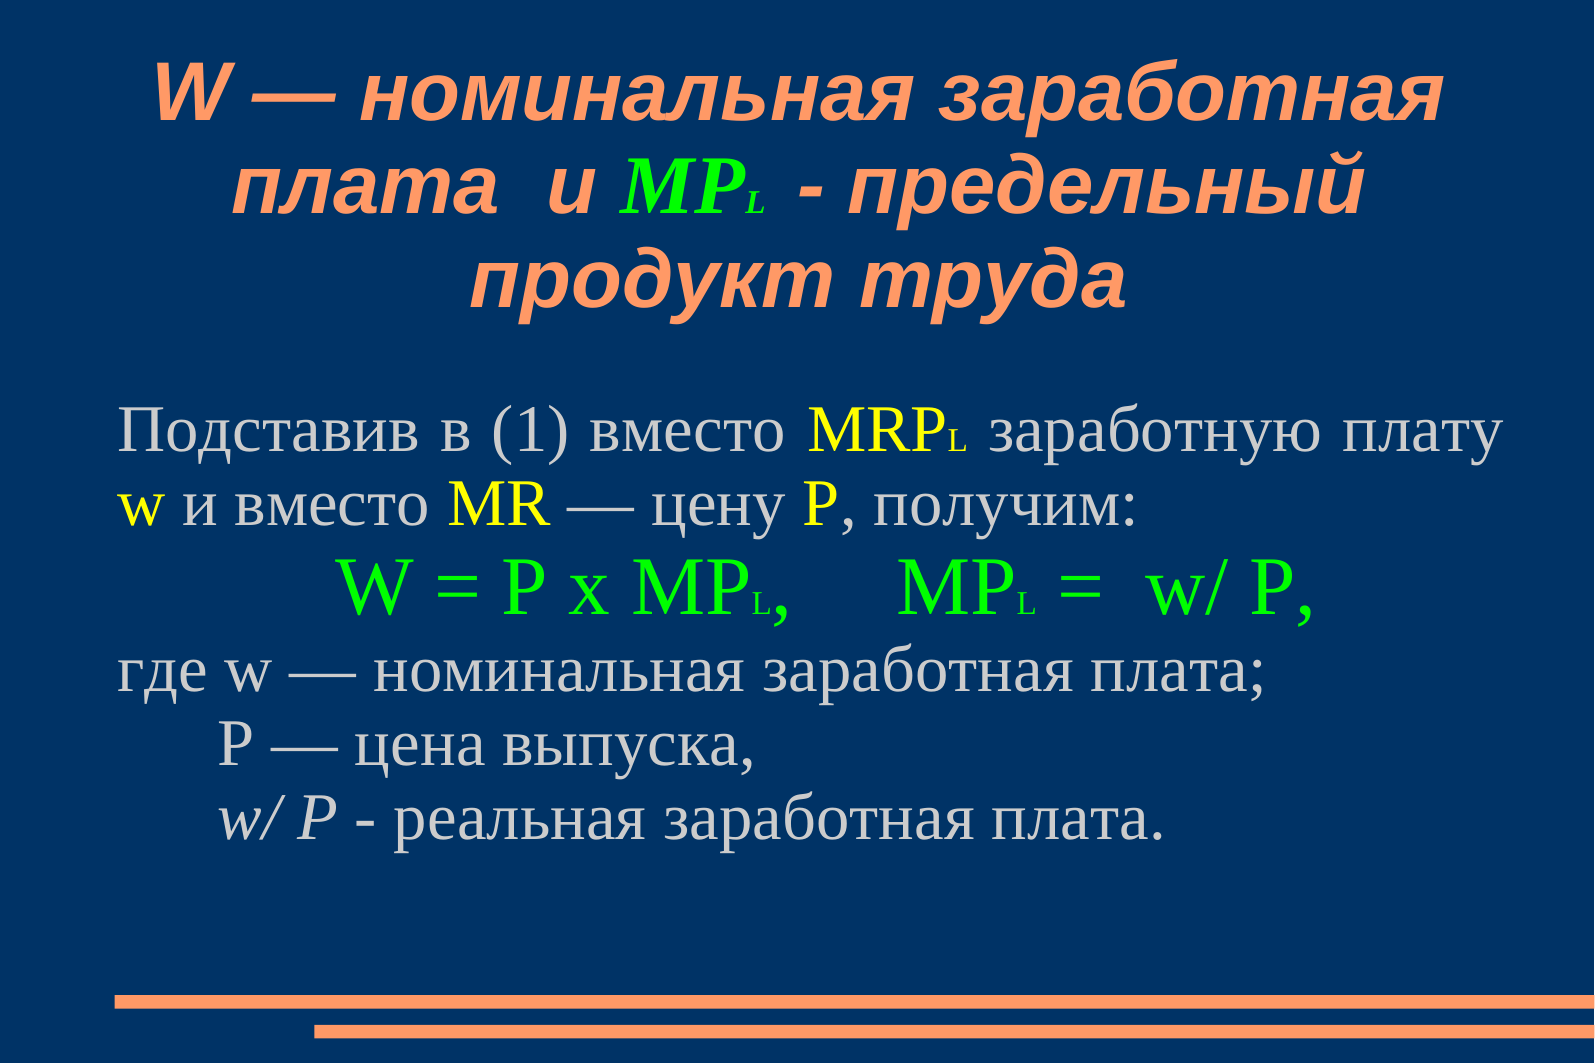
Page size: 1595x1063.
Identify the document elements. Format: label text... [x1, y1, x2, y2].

subtitle Подставив в (1) вместо MRPL заработную плату w и вместо MR — цену Р, получим: W = P x MPL, MPL = w/ P, где w — номинальная заработная плата; Р — цена выпуска, w/ P - реальная заработная плата. [117, 283, 1505, 963]
title W — номинальная заработная плата и MPL - предельный продукт труда [118, 45, 1480, 283]
